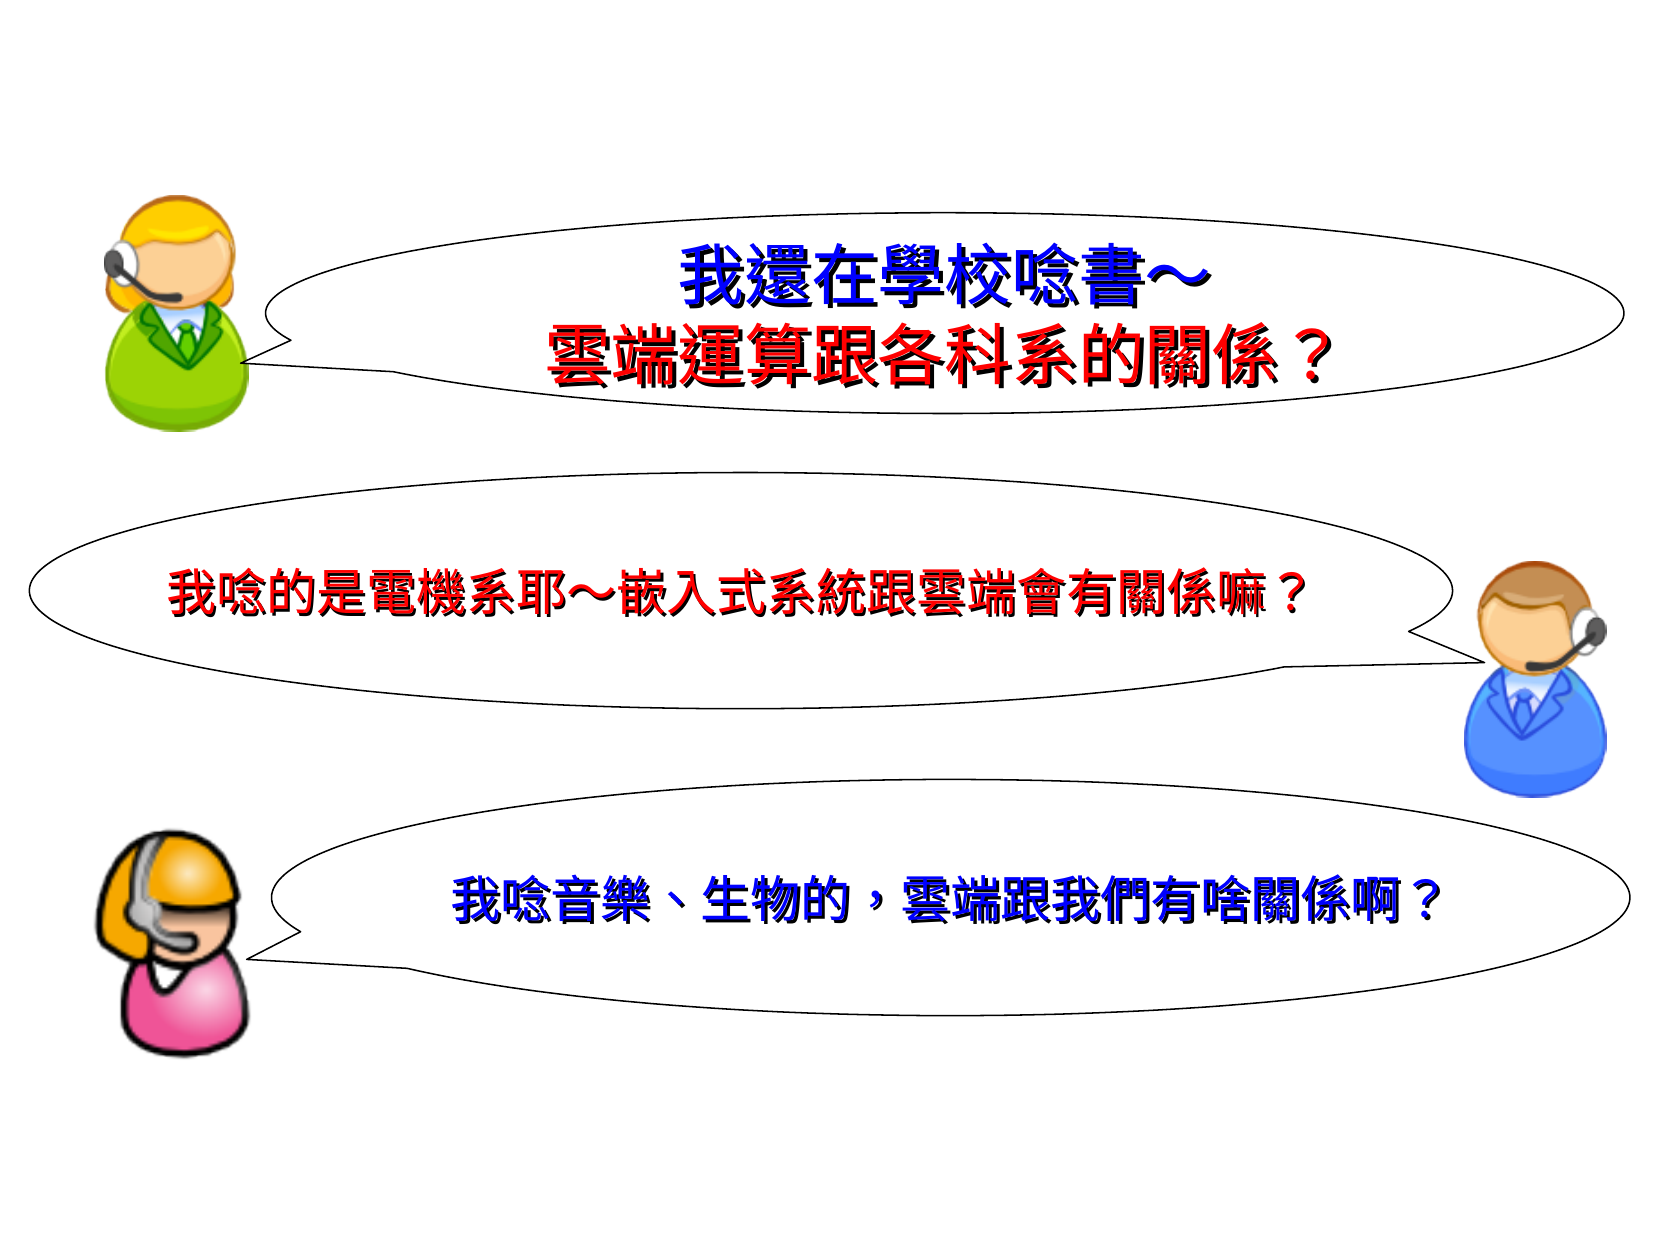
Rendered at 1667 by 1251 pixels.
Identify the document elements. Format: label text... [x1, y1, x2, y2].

text_box 我唸的是電機系耶～嵌入式系統跟雲端會有關係嘛？ [29, 472, 1485, 709]
picture [1464, 561, 1607, 798]
text_box 我還在學校唸書～ 雲端運算跟各科系的關係？ [240, 212, 1624, 414]
text_box 我唸音樂、生物的，雲端跟我們有啥關係啊？ [246, 779, 1630, 1016]
picture [59, 826, 296, 1063]
picture [104, 195, 249, 432]
